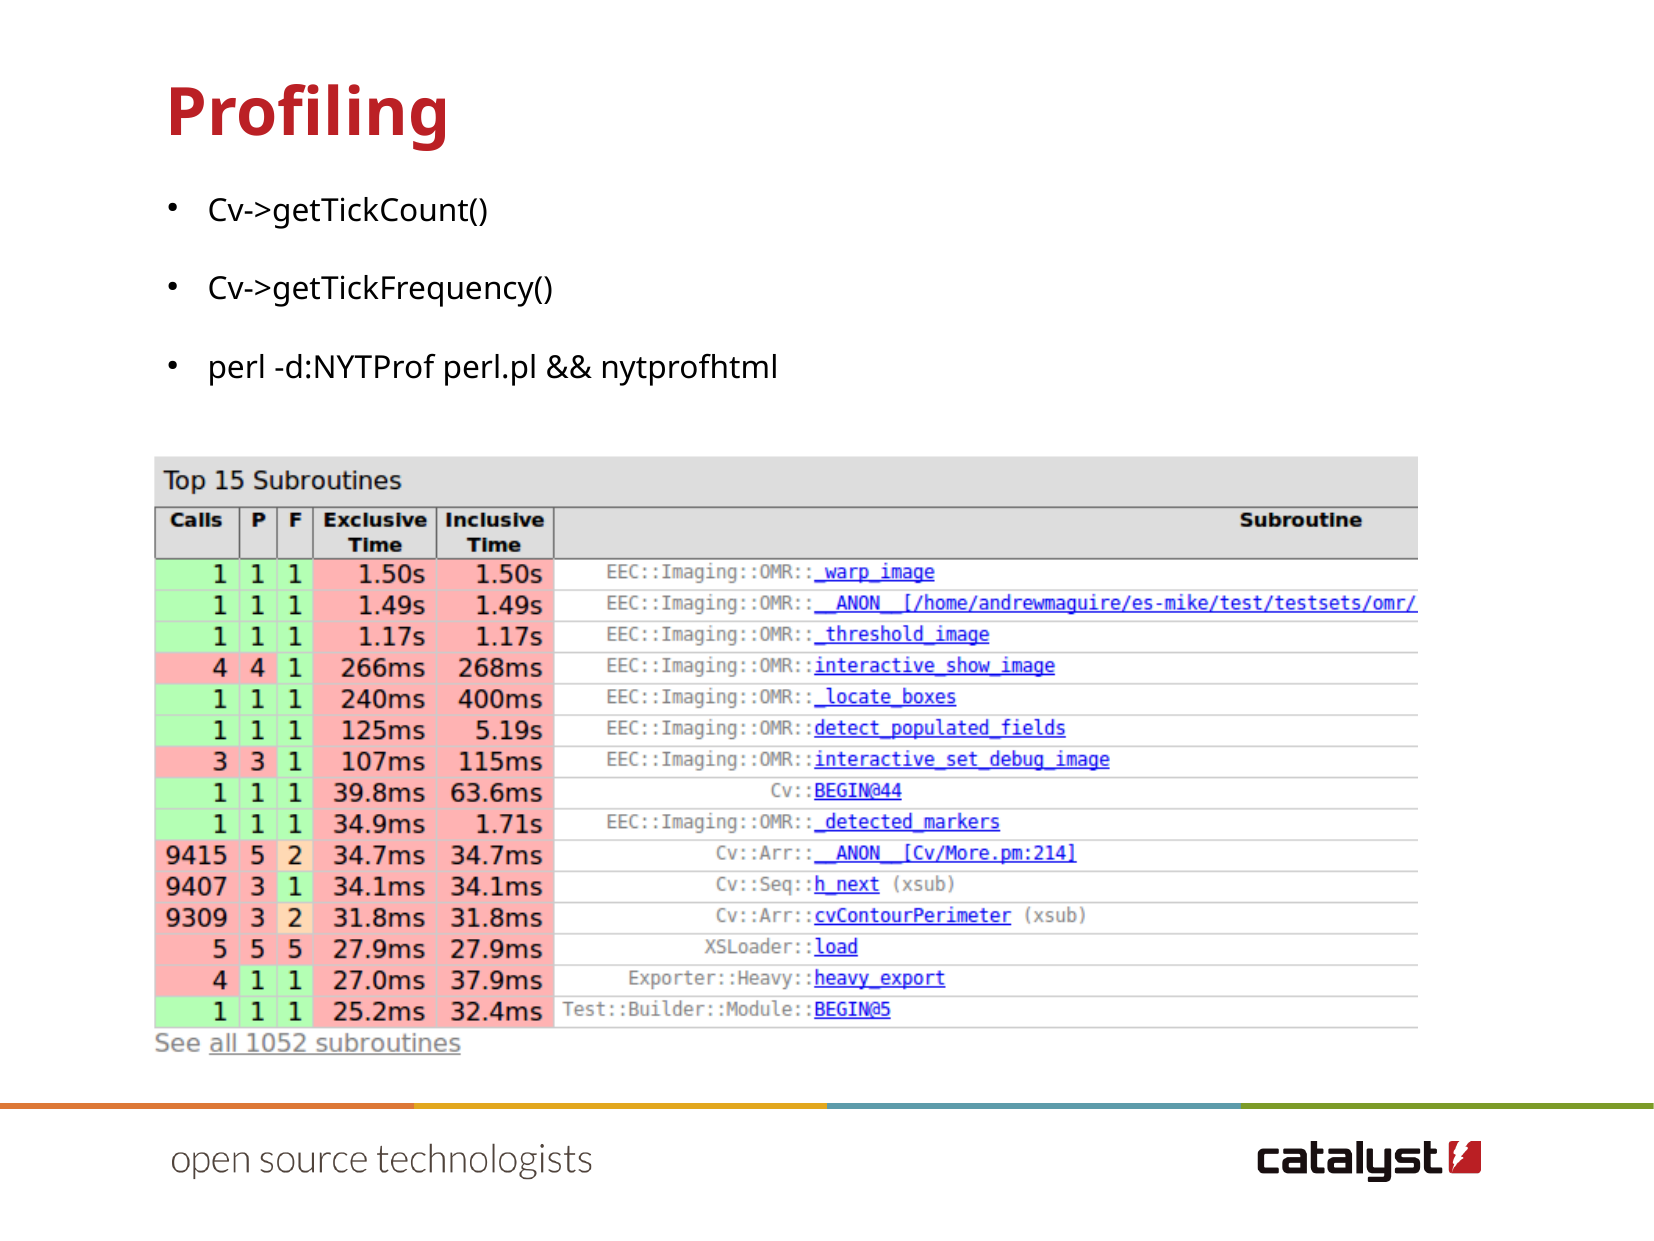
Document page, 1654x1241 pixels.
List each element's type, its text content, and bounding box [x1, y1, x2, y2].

picture [0, 1103, 1654, 1182]
list Cv->getTickCount() Cv->getTickFrequency() perl -d:NYTProf perl.pl && nytprofhtml [153, 165, 1477, 391]
picture [153, 438, 1418, 1063]
text_box [165, 307, 1489, 1027]
title Profiling [165, 5, 1489, 213]
